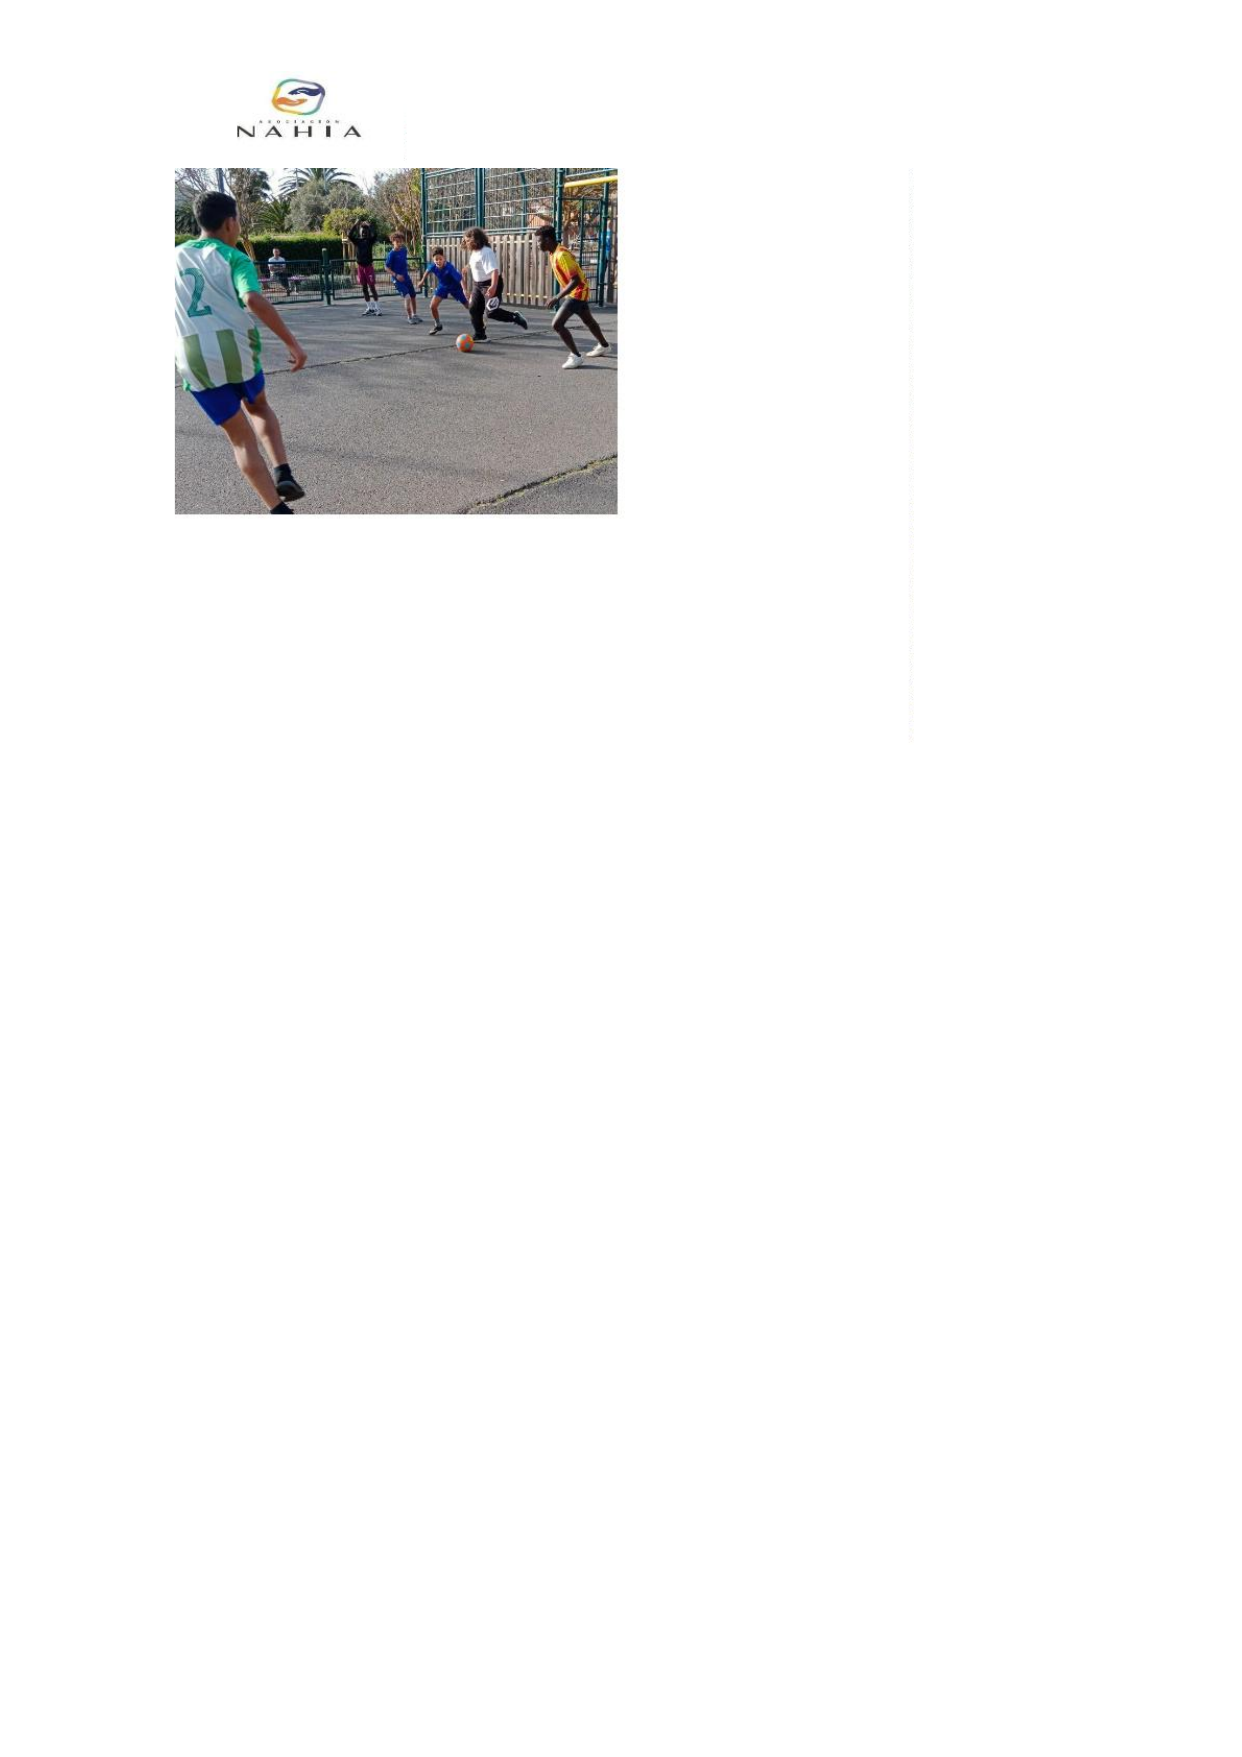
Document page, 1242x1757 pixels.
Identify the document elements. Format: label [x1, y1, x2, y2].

text_box [236, 71, 407, 164]
text_box [174, 168, 914, 745]
